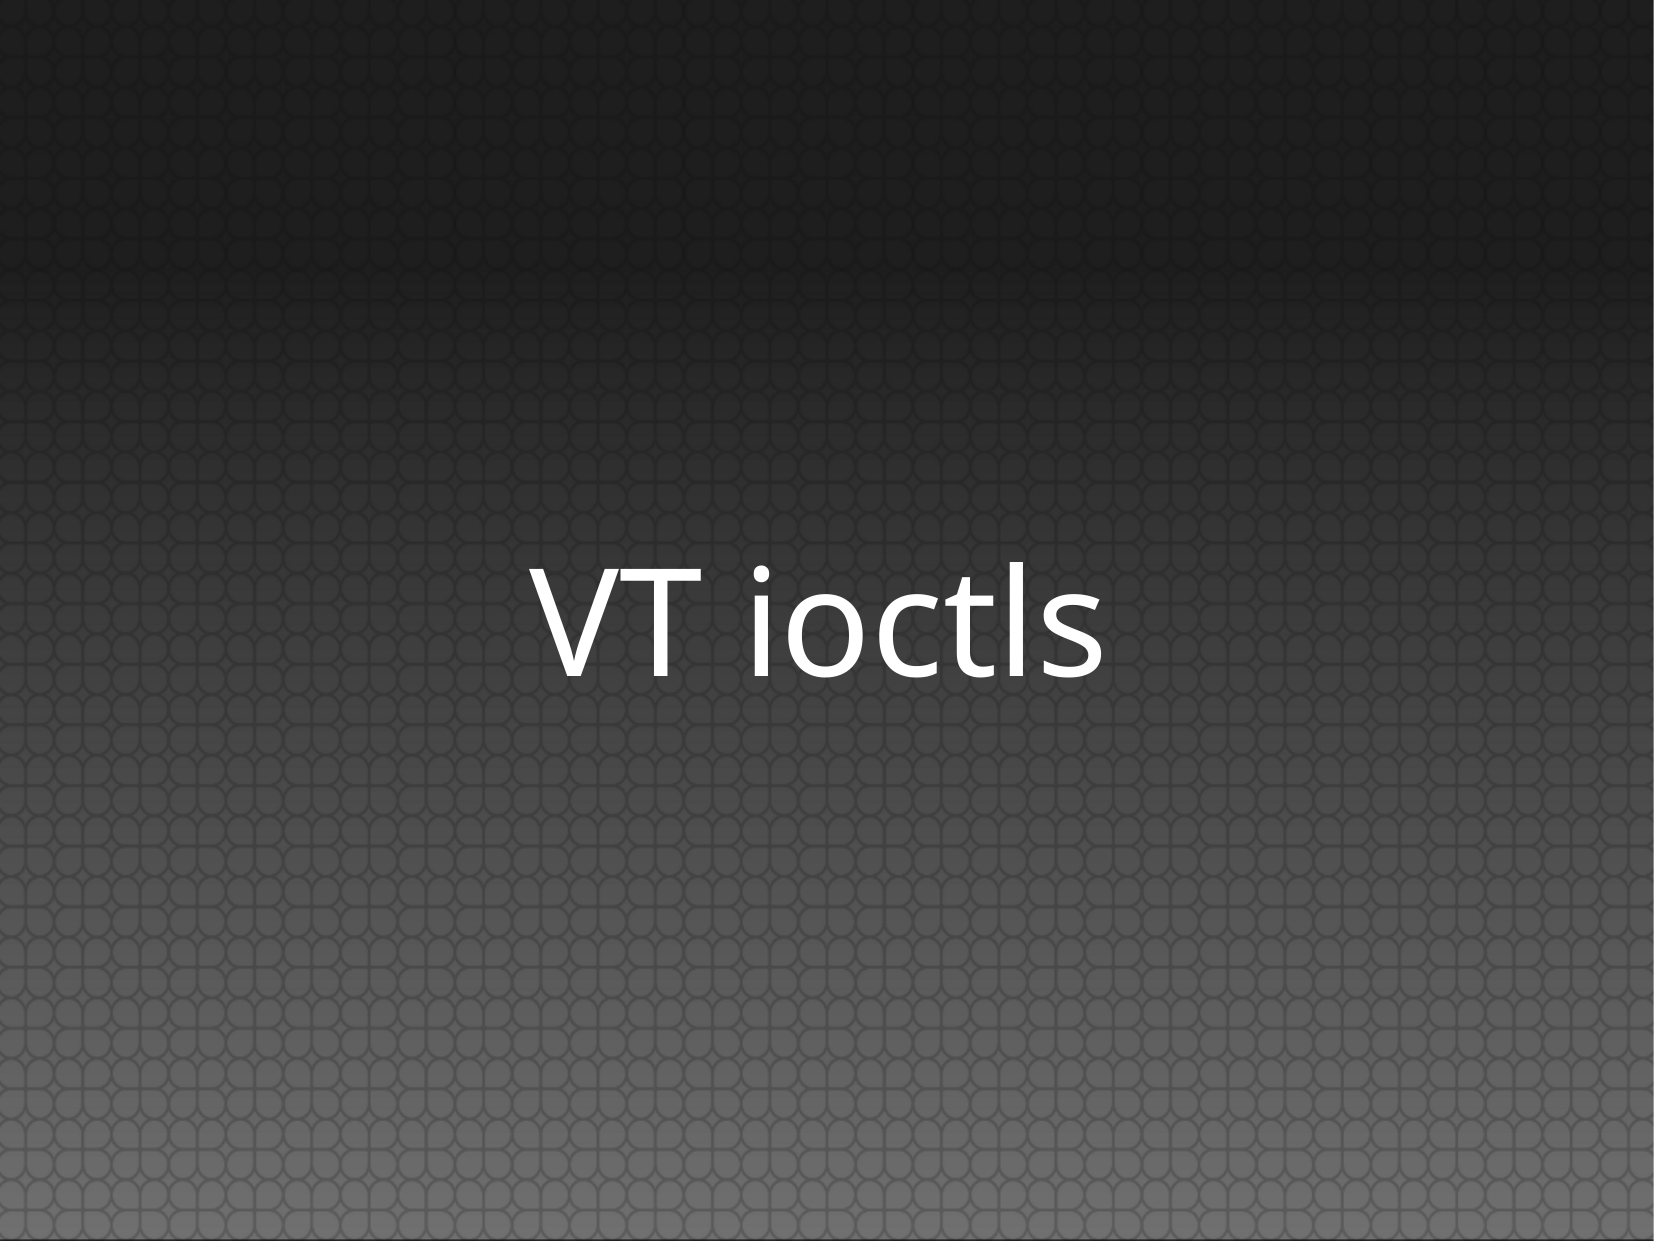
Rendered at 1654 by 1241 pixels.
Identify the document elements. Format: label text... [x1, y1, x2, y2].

picture [0, 0, 1654, 1241]
title VT ioctls [75, 525, 1564, 713]
